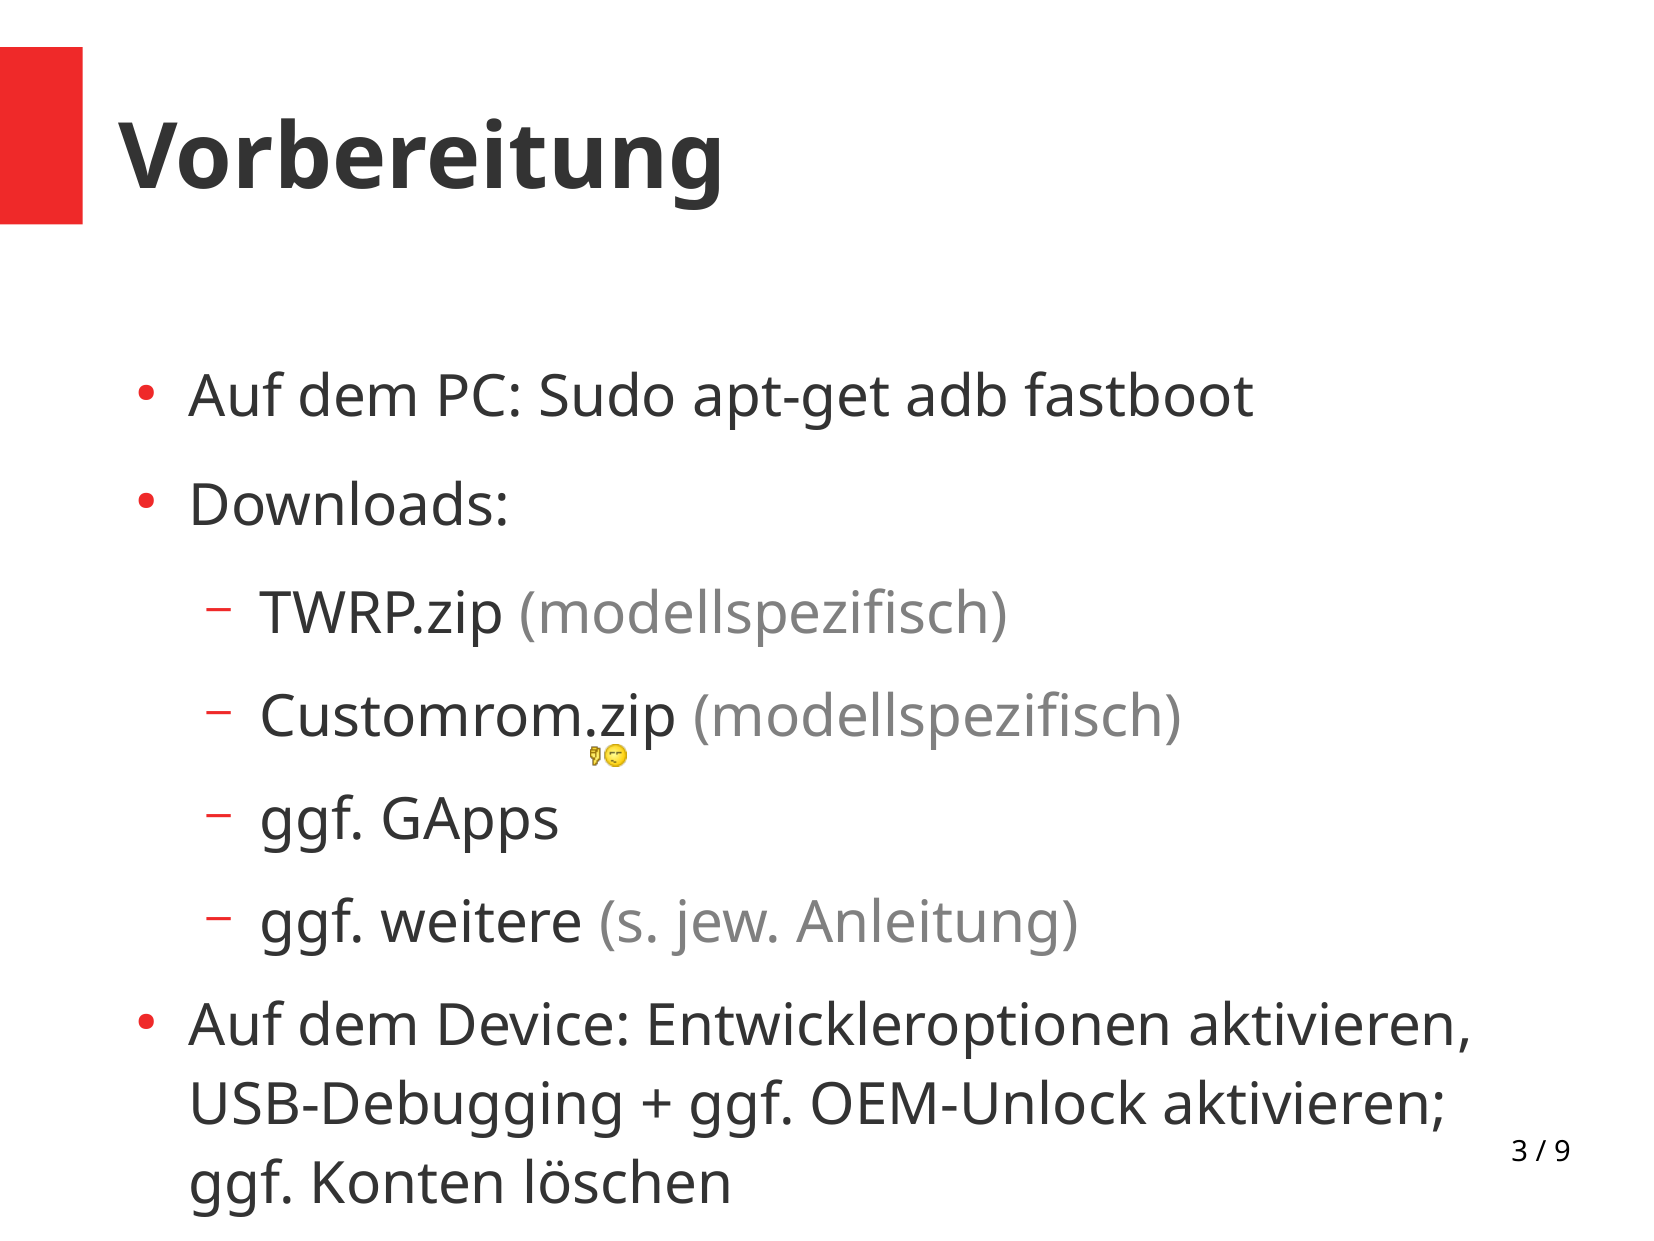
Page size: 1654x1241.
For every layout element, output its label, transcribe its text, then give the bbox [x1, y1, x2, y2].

picture [590, 744, 627, 767]
list Auf dem PC: Sudo apt-get adb fastboot Downloads: TWRP.zip (modellspezifisch) Customrom.zip (modellspezifisch) ggf. GApps ggf. weitere (s. jew. Anleitung) Auf dem Device: Entwickleroptionen aktivieren, USB-Debugging + ggf. OEM-Unlock aktivieren; ggf. Konten löschen [118, 354, 1536, 1074]
title Vorbereitung [118, 49, 1571, 257]
